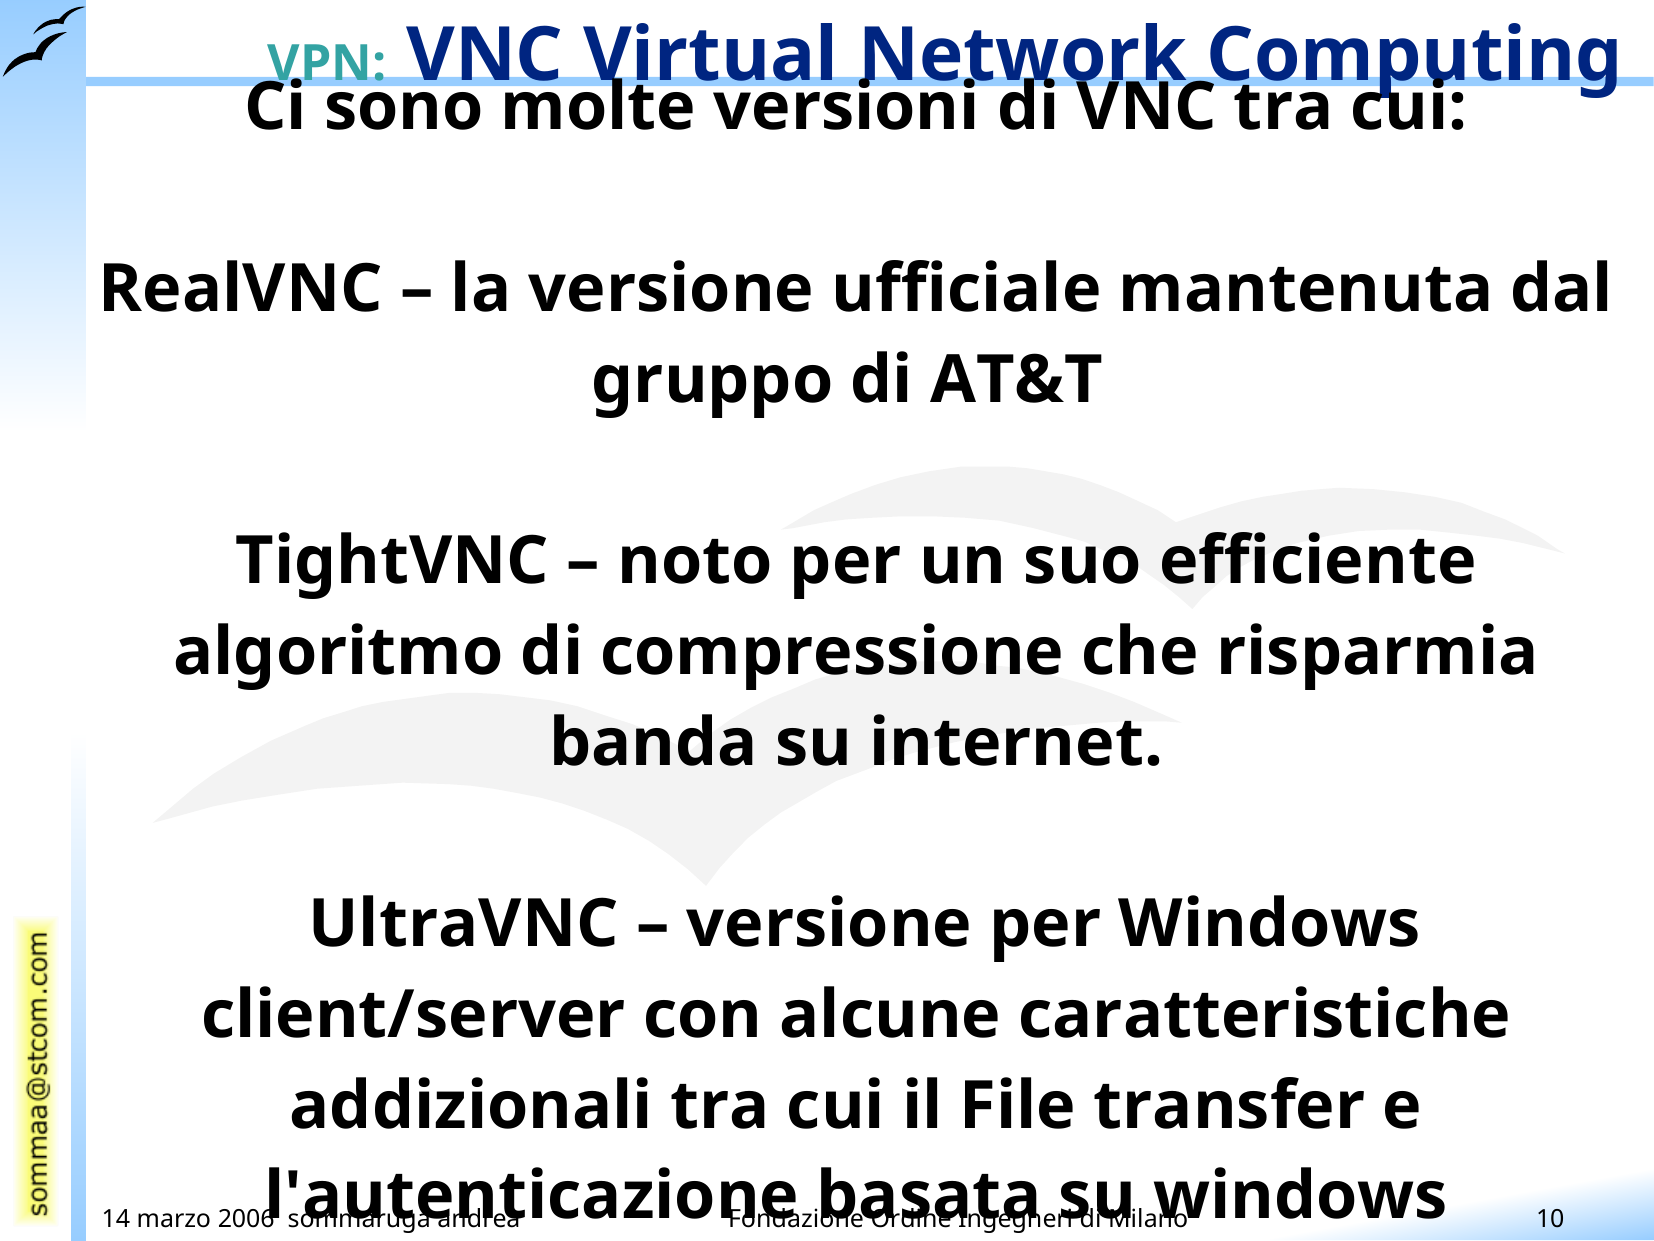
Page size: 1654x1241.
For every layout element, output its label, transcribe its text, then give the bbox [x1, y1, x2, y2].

title VPN: VNC Virtual Network Computing [85, 0, 1654, 104]
picture [12, 915, 60, 1228]
subtitle Ci sono molte versioni di VNC tra cui: RealVNC – la versione ufficiale mantenuta dal gruppo di AT&T TightVNC – noto per un suo efficiente algoritmo di compressione che risparmia banda su internet. UltraVNC – versione per Windows client/server con alcune caratteristiche addizionali tra cui il File transfer e l'autenticazione basata su windows [85, 121, 1628, 1176]
